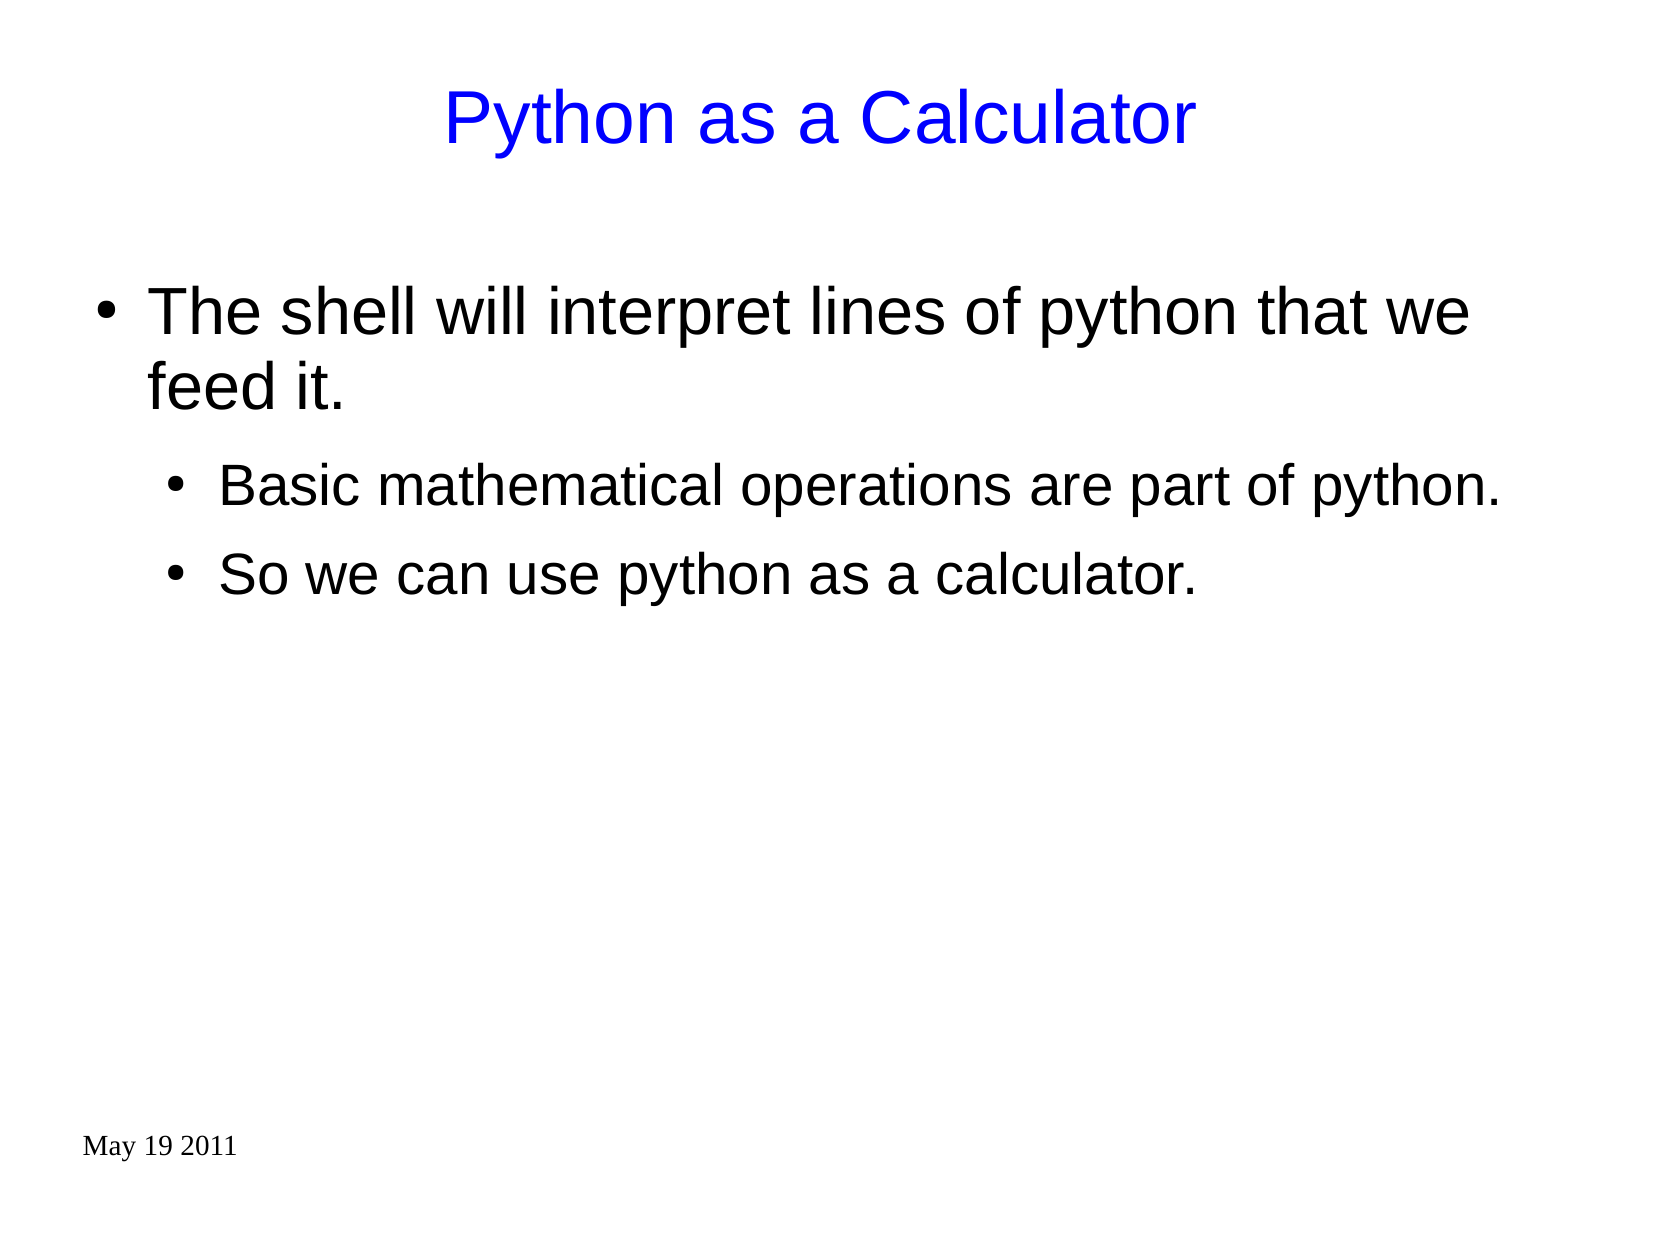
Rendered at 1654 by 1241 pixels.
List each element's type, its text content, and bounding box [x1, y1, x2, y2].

list The shell will interpret lines of python that we feed it. Basic mathematical operations are part of python. So we can use python as a calculator. [76, 274, 1565, 1093]
title Python as a Calculator [76, 58, 1565, 178]
